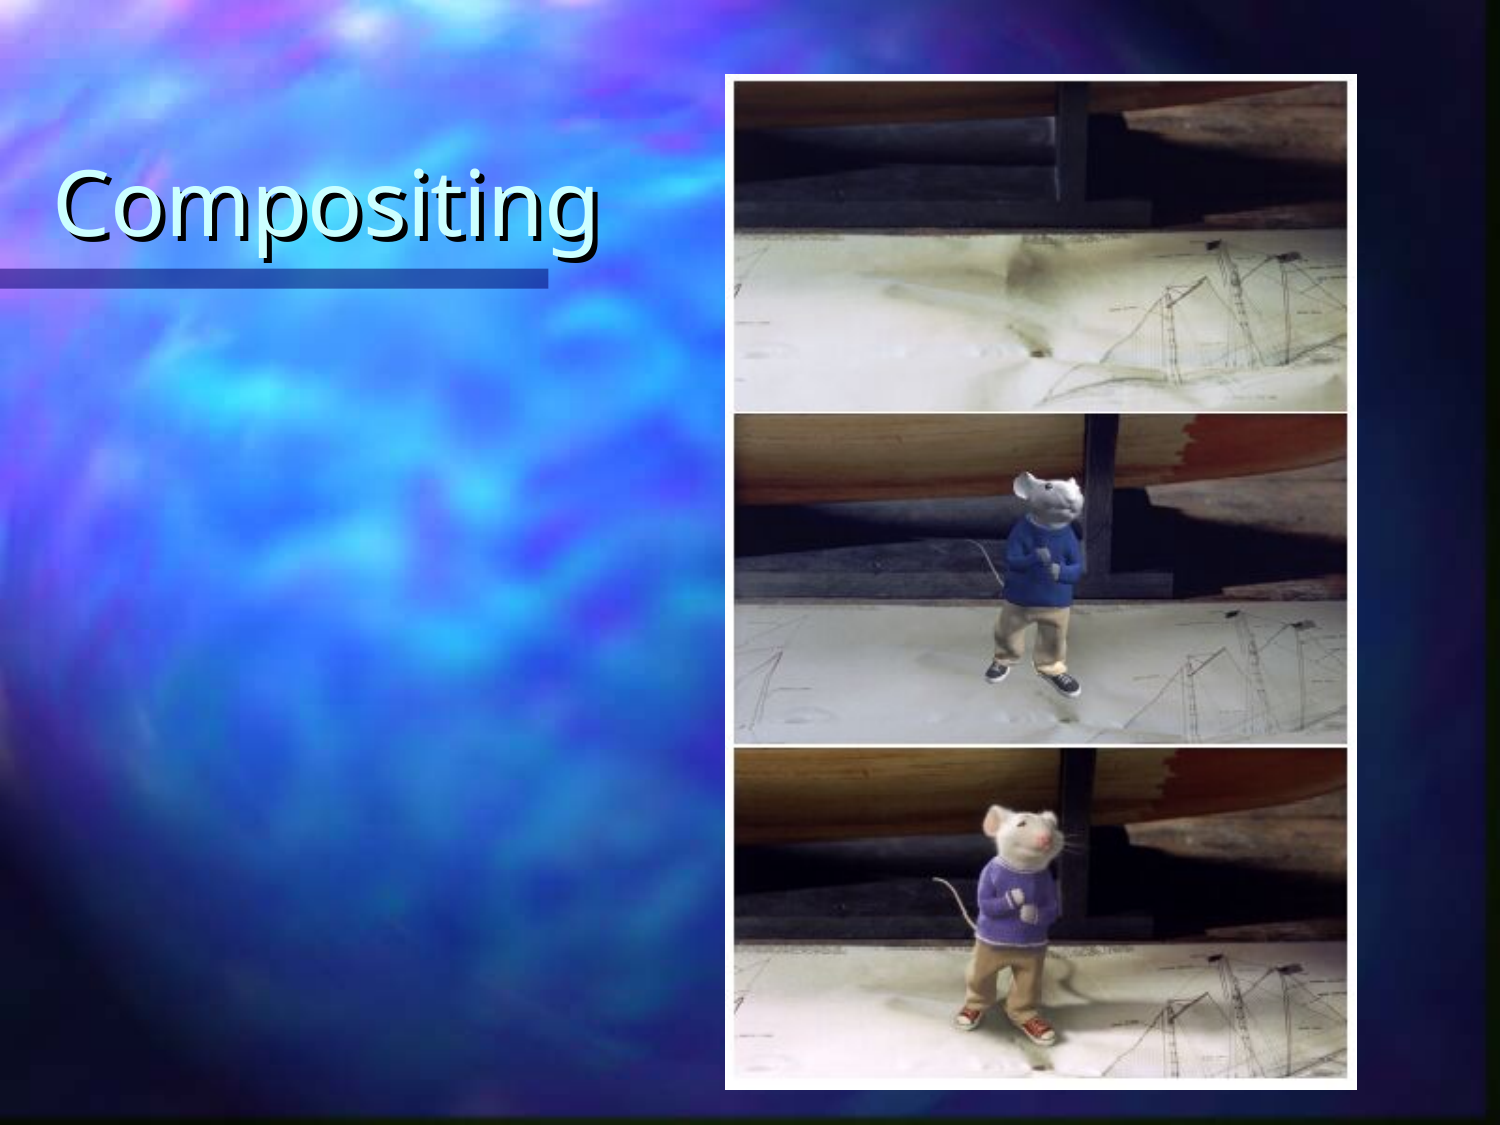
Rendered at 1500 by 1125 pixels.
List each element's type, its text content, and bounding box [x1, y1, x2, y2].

picture [0, 0, 1500, 1125]
title Compositing [37, 74, 725, 263]
